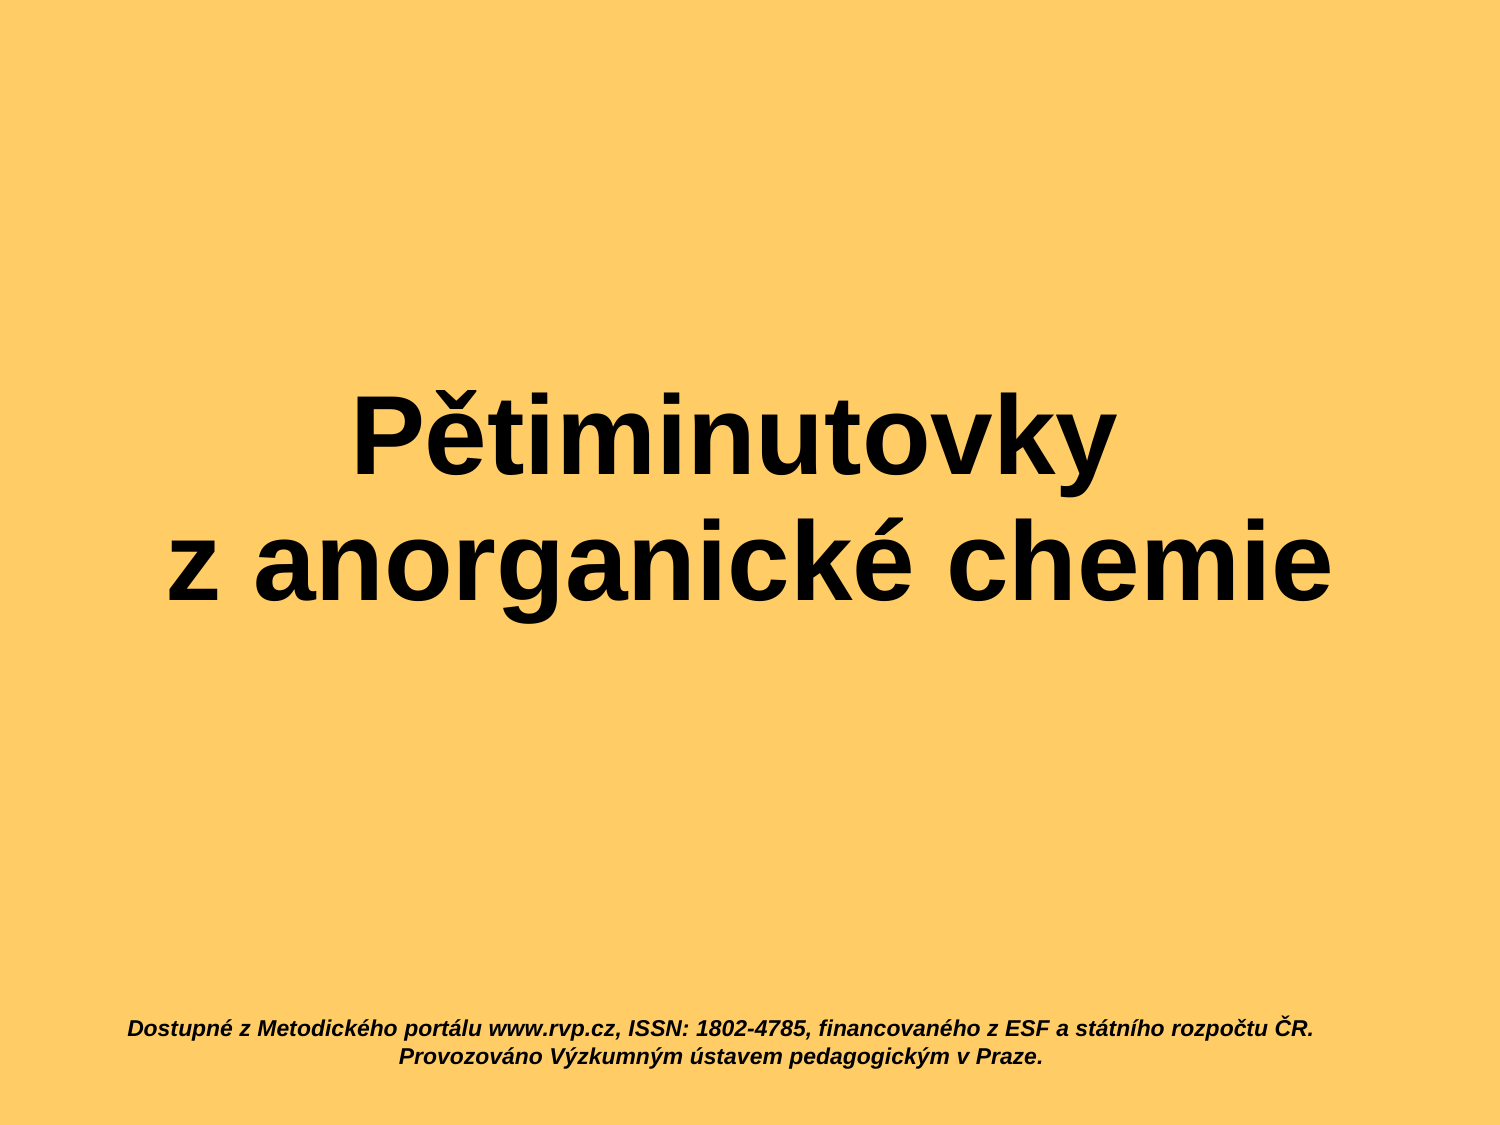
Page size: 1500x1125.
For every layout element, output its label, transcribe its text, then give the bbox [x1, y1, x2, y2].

title Pětiminutovky z anorganické chemie [75, 45, 1426, 953]
text_box Dostupné z Metodického portálu www.rvp.cz, ISSN: 1802-4785, financovaného z ESF a státního rozpočtu ČR. Provozováno Výzkumným ústavem pedagogickým v Praze. [100, 1011, 1343, 1072]
